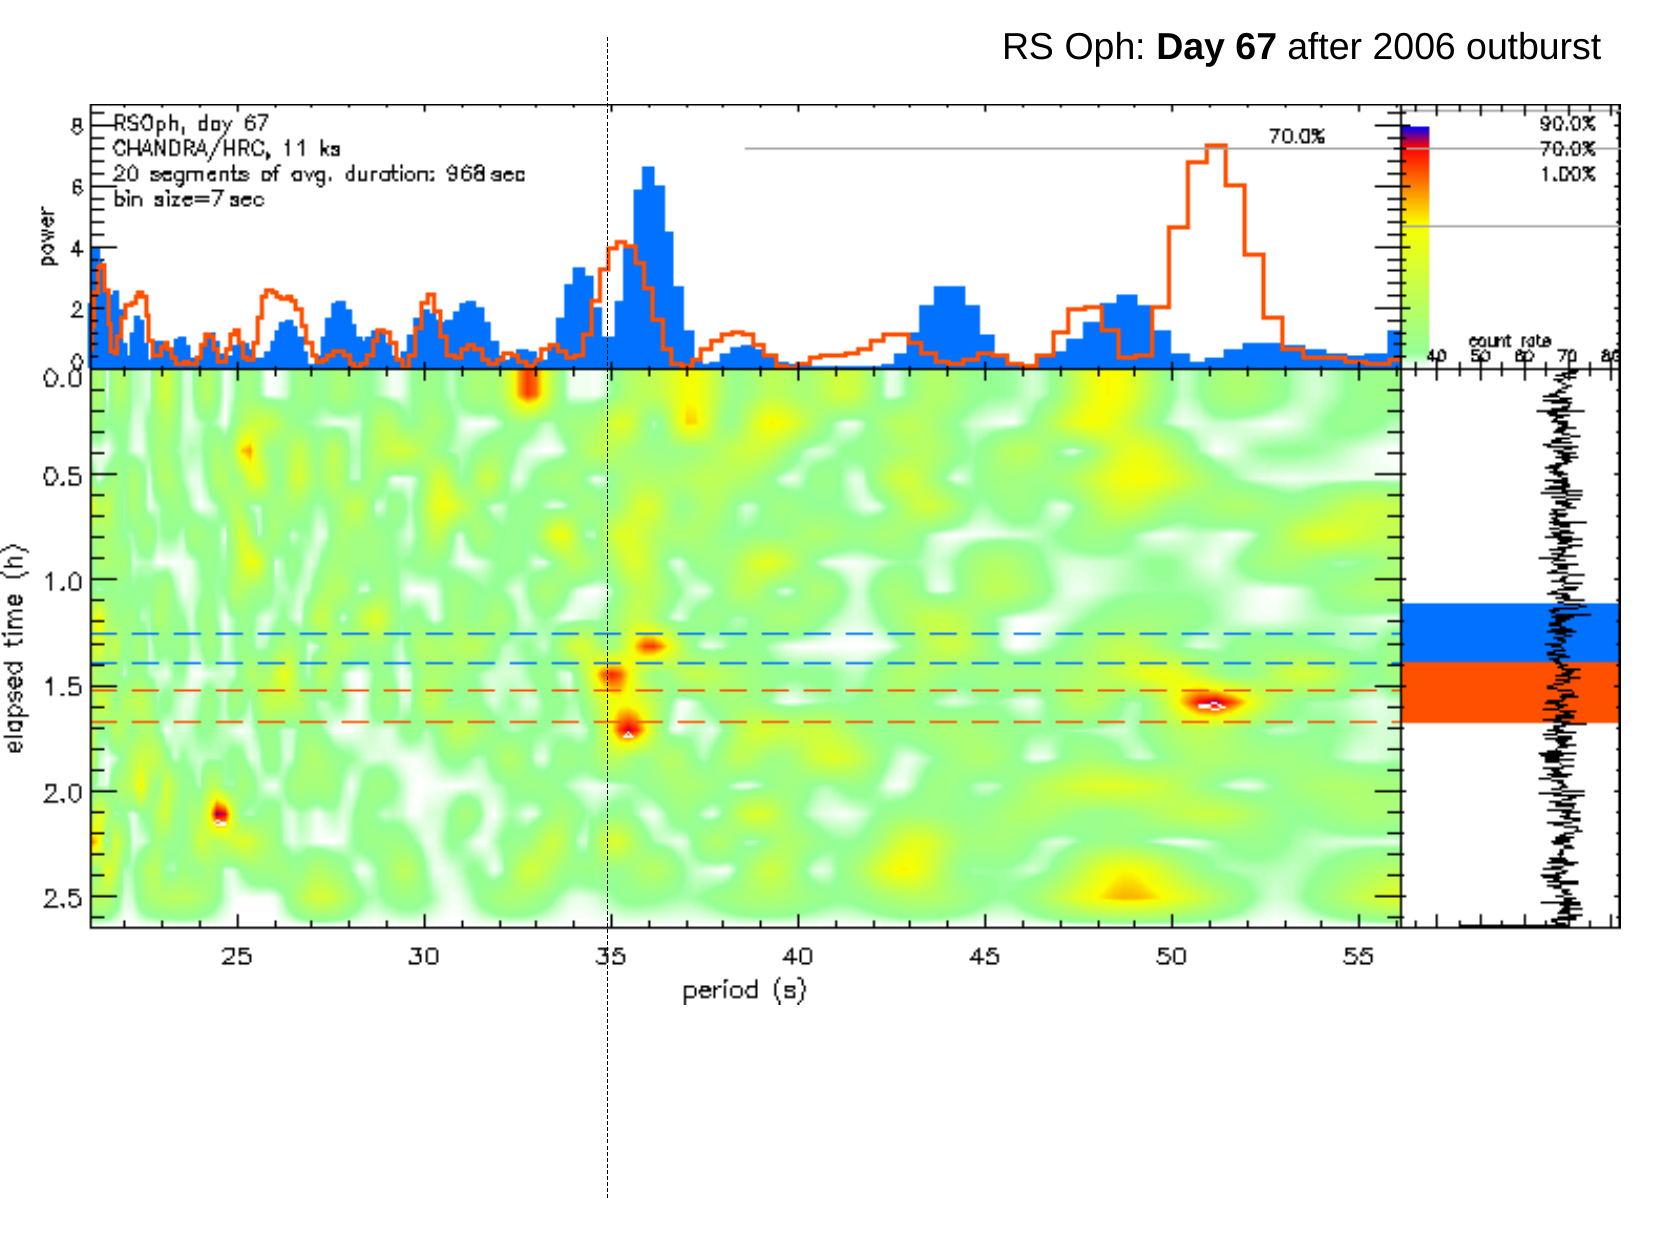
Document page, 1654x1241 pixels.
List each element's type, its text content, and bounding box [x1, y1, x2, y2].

picture [0, 104, 1621, 1006]
text_box RS Oph: Day 67 after 2006 outburst [987, 18, 1617, 76]
